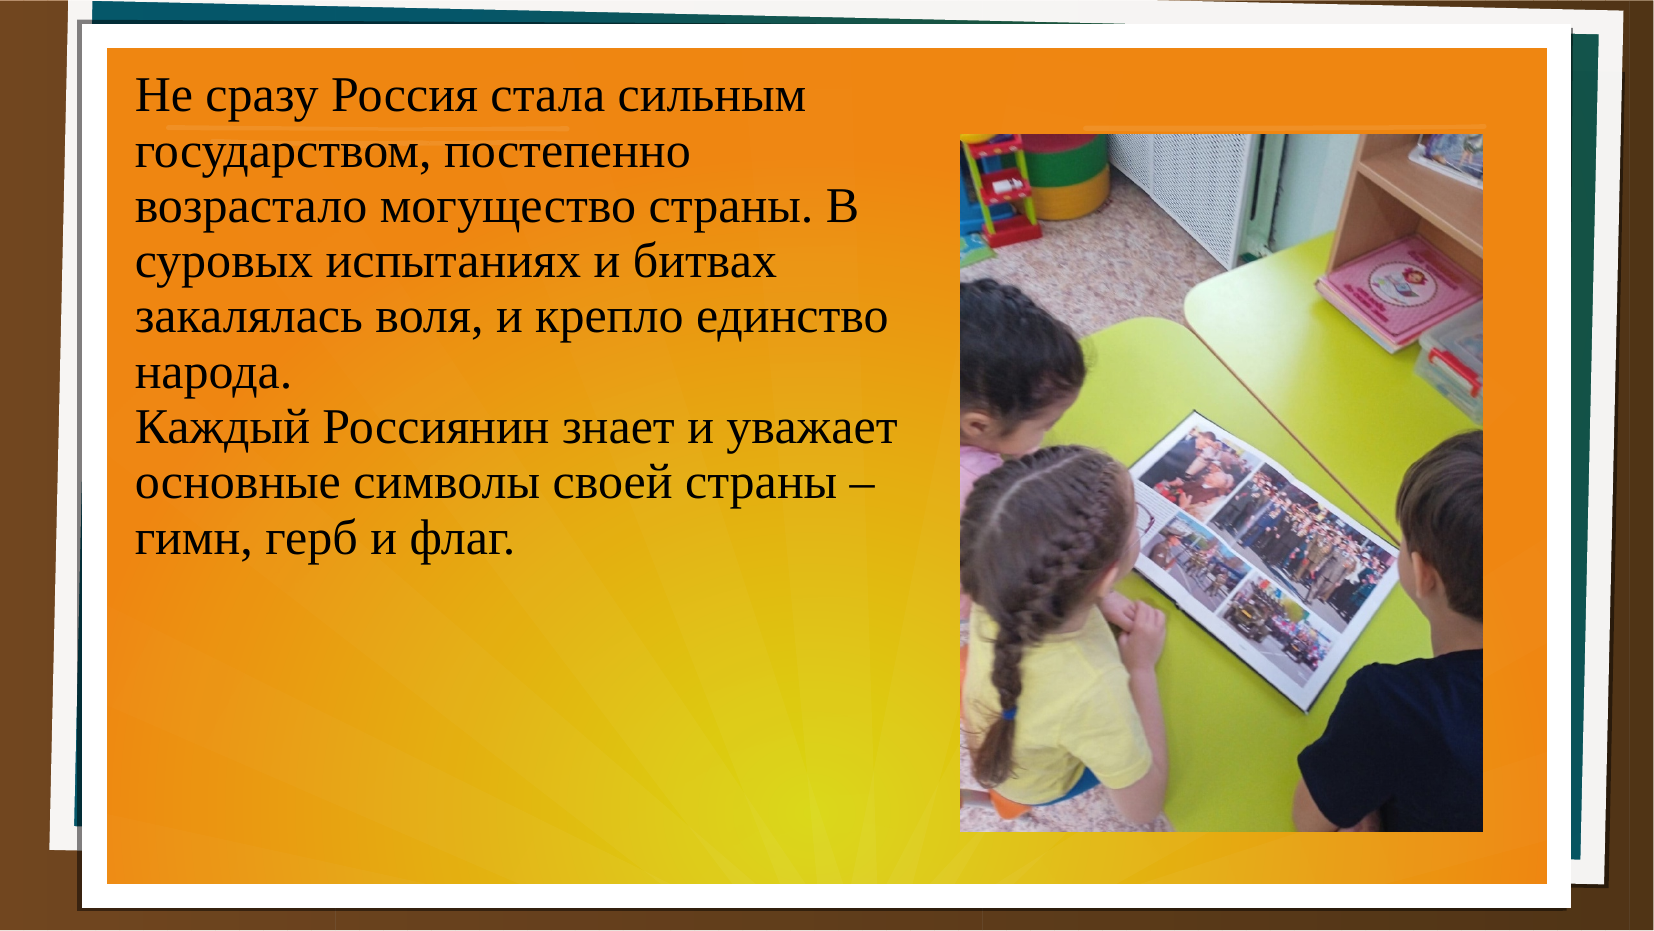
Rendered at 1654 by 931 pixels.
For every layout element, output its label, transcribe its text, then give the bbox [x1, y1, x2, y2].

text_box Не сразу Россия стала сильным государством, постепенно возрастало могущество страны. В суровых испытаниях и битвах закалялась воля, и крепло единство народа. Каждый Россиянин знает и уважает основные символы своей страны – гимн, герб и флаг. [120, 60, 931, 856]
picture [960, 134, 1483, 832]
